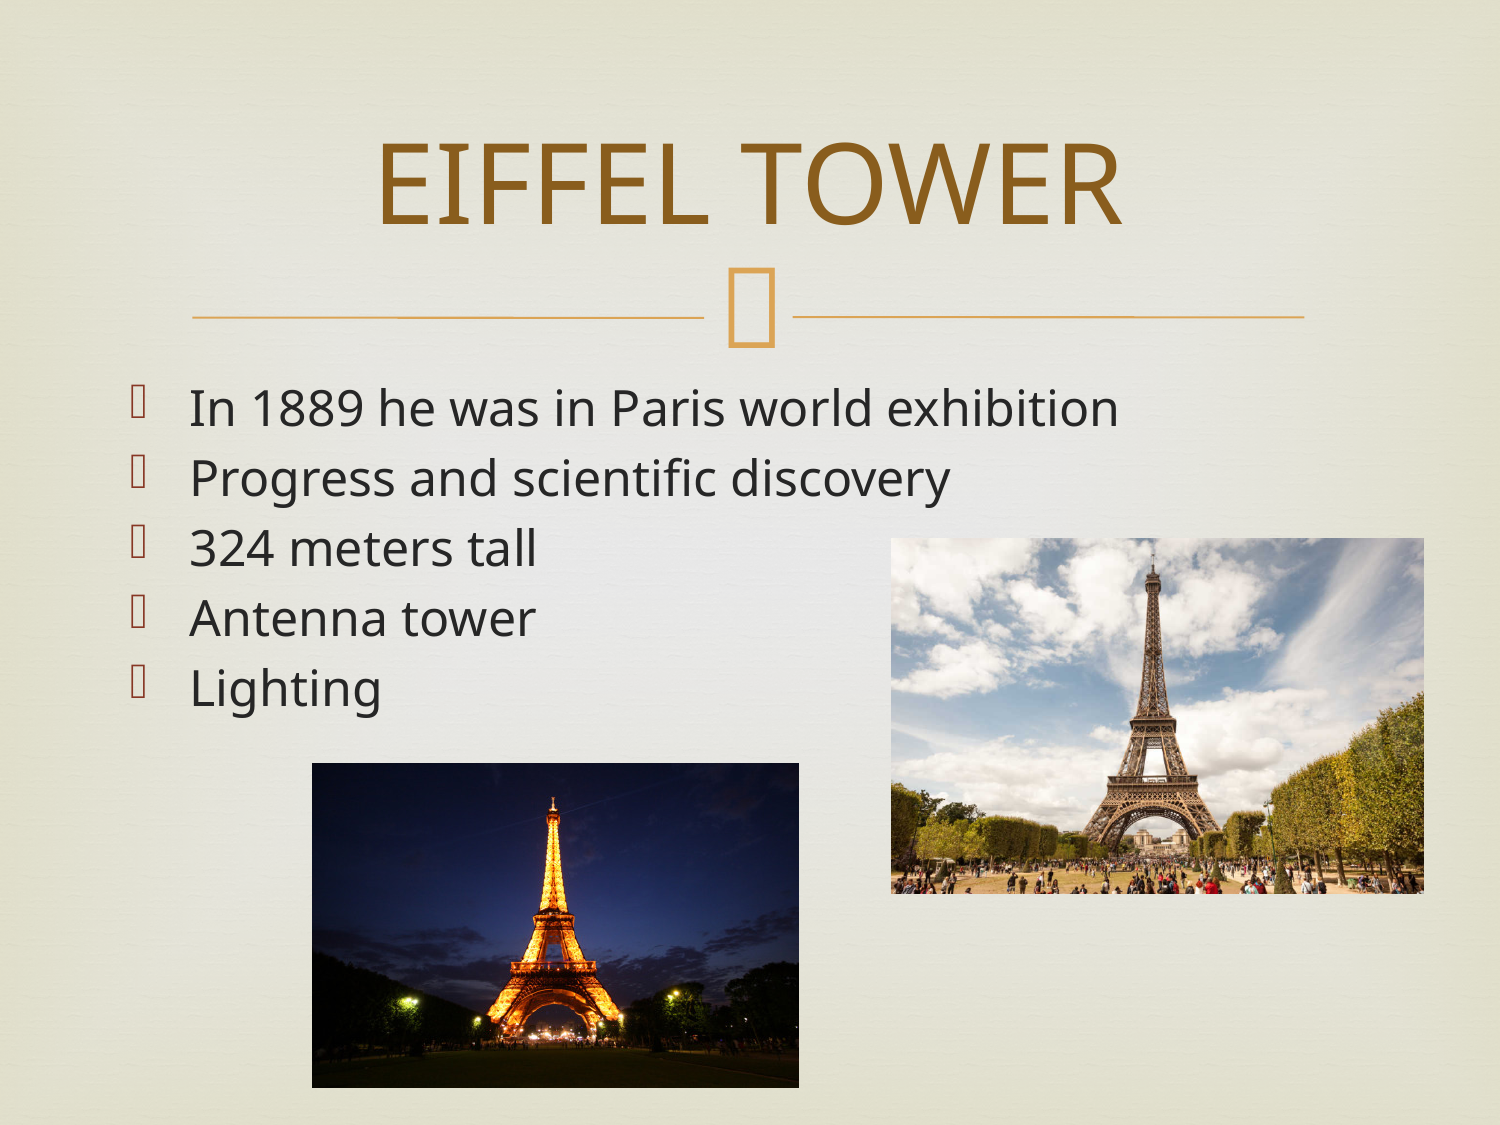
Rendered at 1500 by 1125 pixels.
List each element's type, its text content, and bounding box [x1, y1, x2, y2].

list In 1889 he was in Paris world exhibition Progress and scientific discovery 324 meters tall Antenna tower Lighting [114, 368, 1386, 1005]
picture [312, 763, 799, 1088]
title EIFFEL TOWER [112, 93, 1386, 267]
picture [891, 538, 1424, 894]
